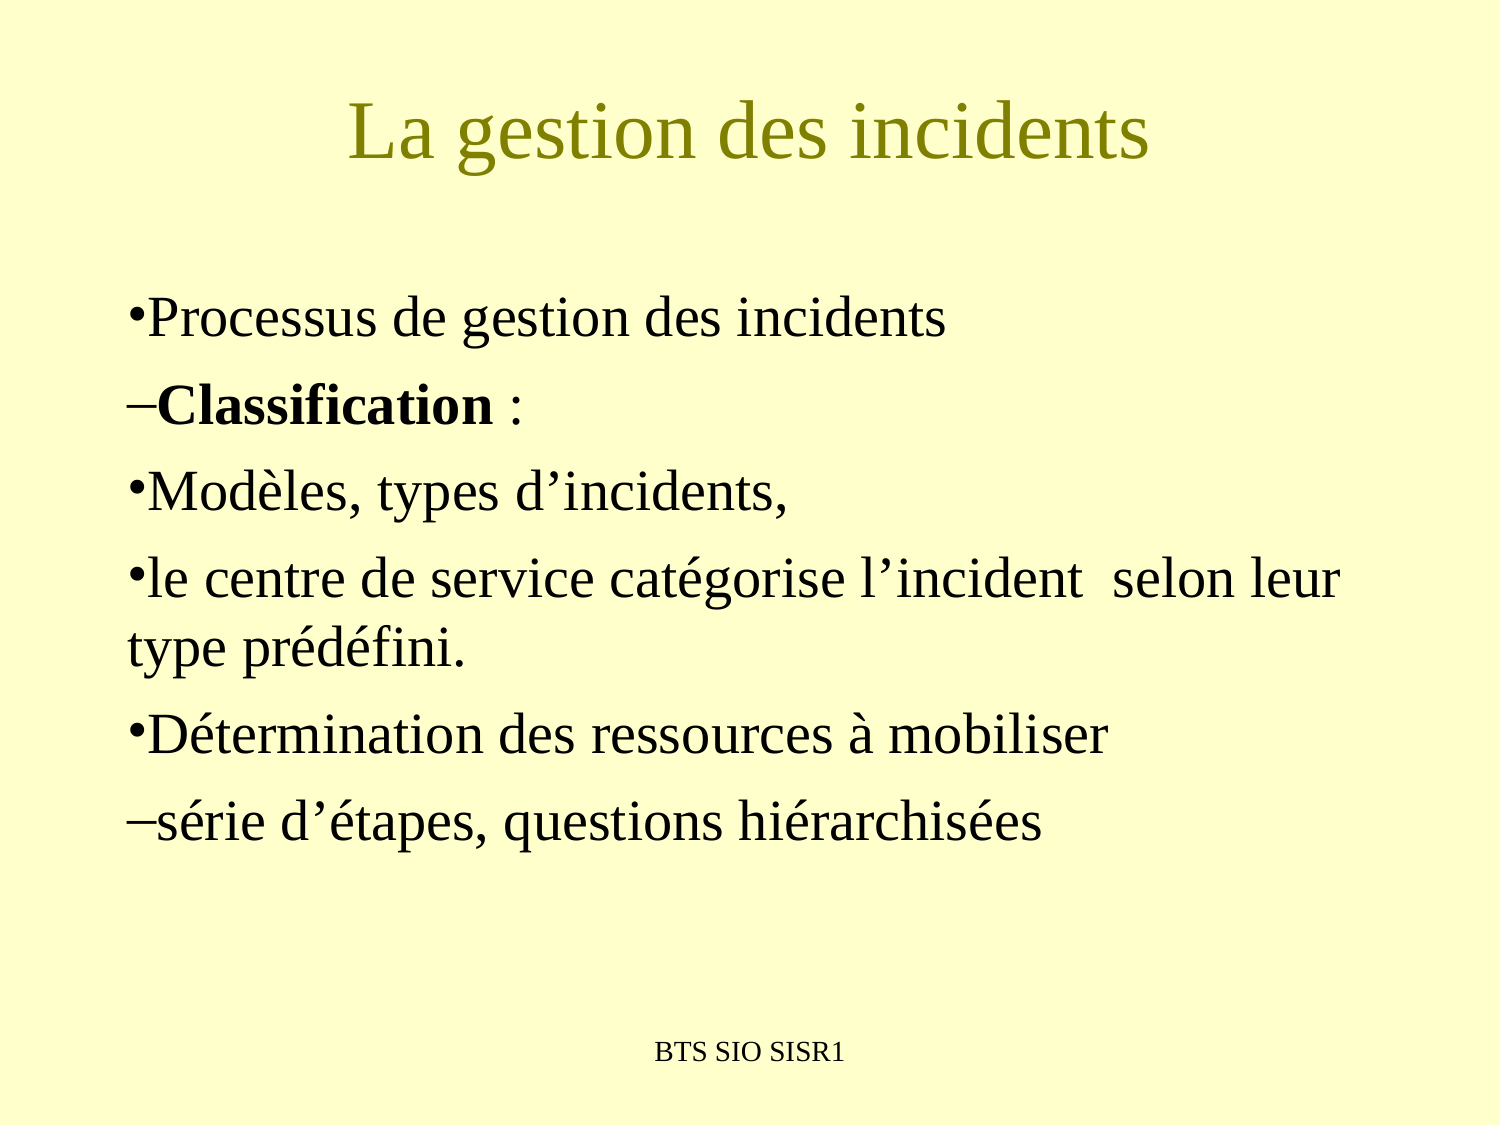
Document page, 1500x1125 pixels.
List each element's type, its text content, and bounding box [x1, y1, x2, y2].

list Processus de gestion des incidents Classification : Modèles, types d’incidents, le centre de service catégorise l’incident selon leur type prédéfini. Détermination des ressources à mobiliser série d’étapes, questions hiérarchisées [112, 278, 1388, 977]
text_box BTS SIO SISR1 [512, 1025, 988, 1101]
